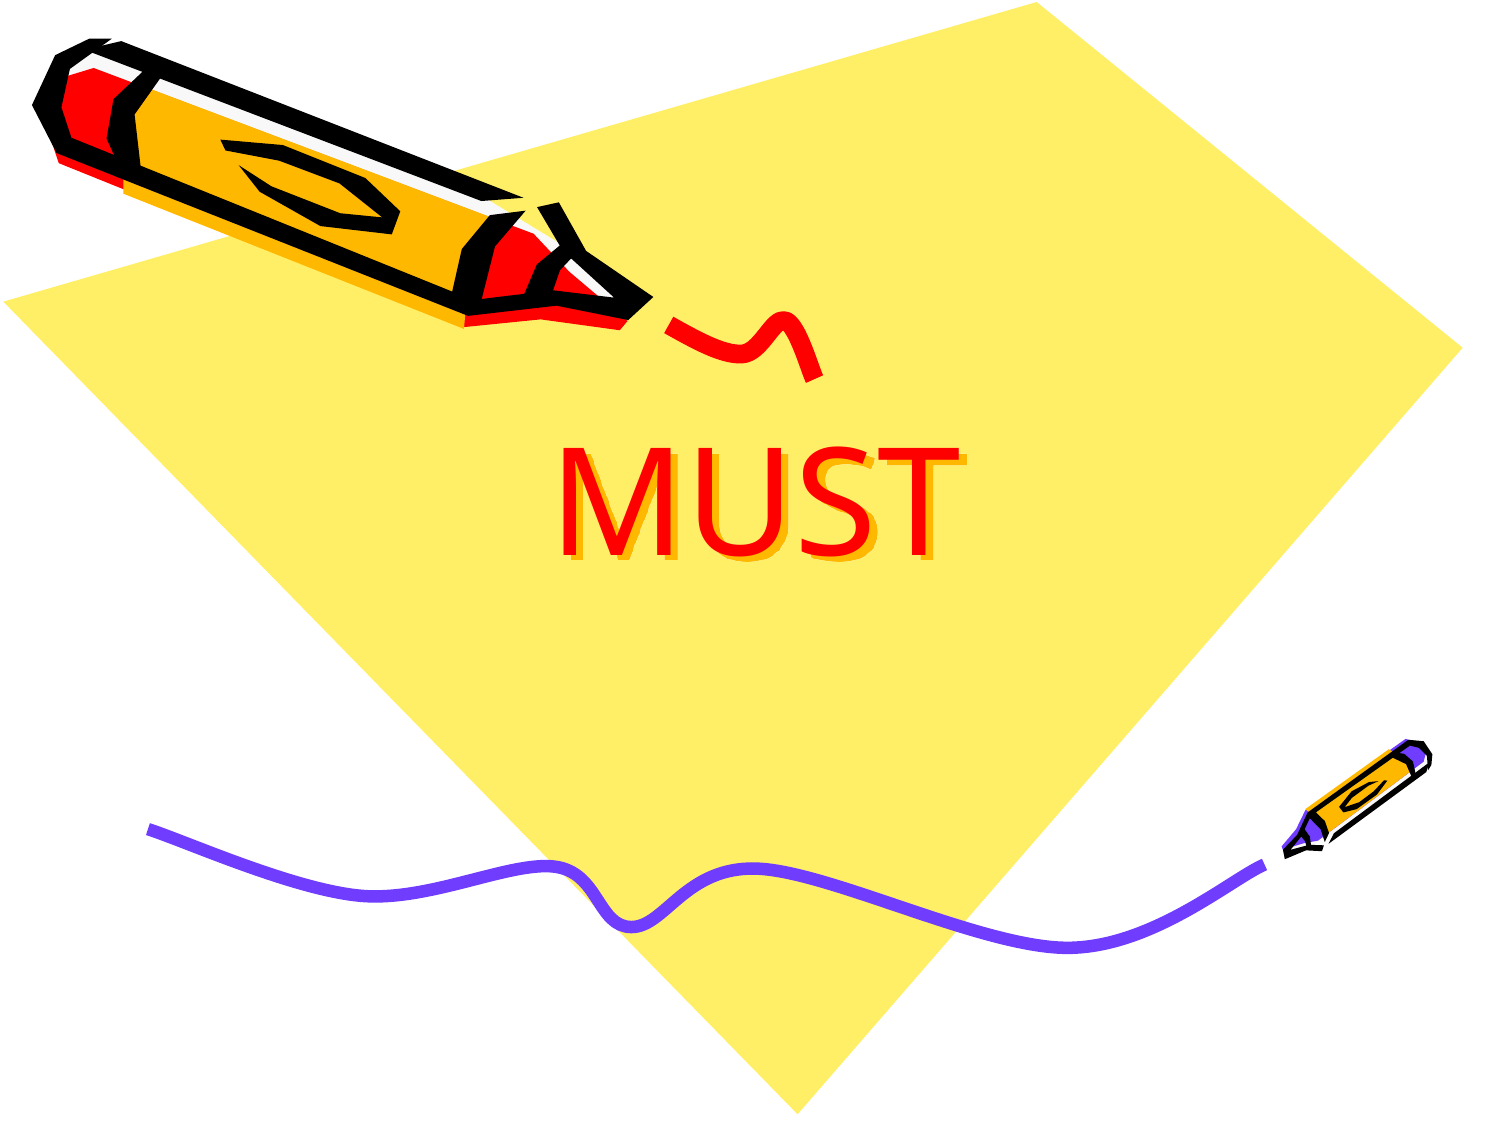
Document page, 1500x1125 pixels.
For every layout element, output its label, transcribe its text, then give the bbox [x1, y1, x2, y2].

title MUST [230, 220, 1281, 593]
subtitle [254, 664, 1244, 830]
